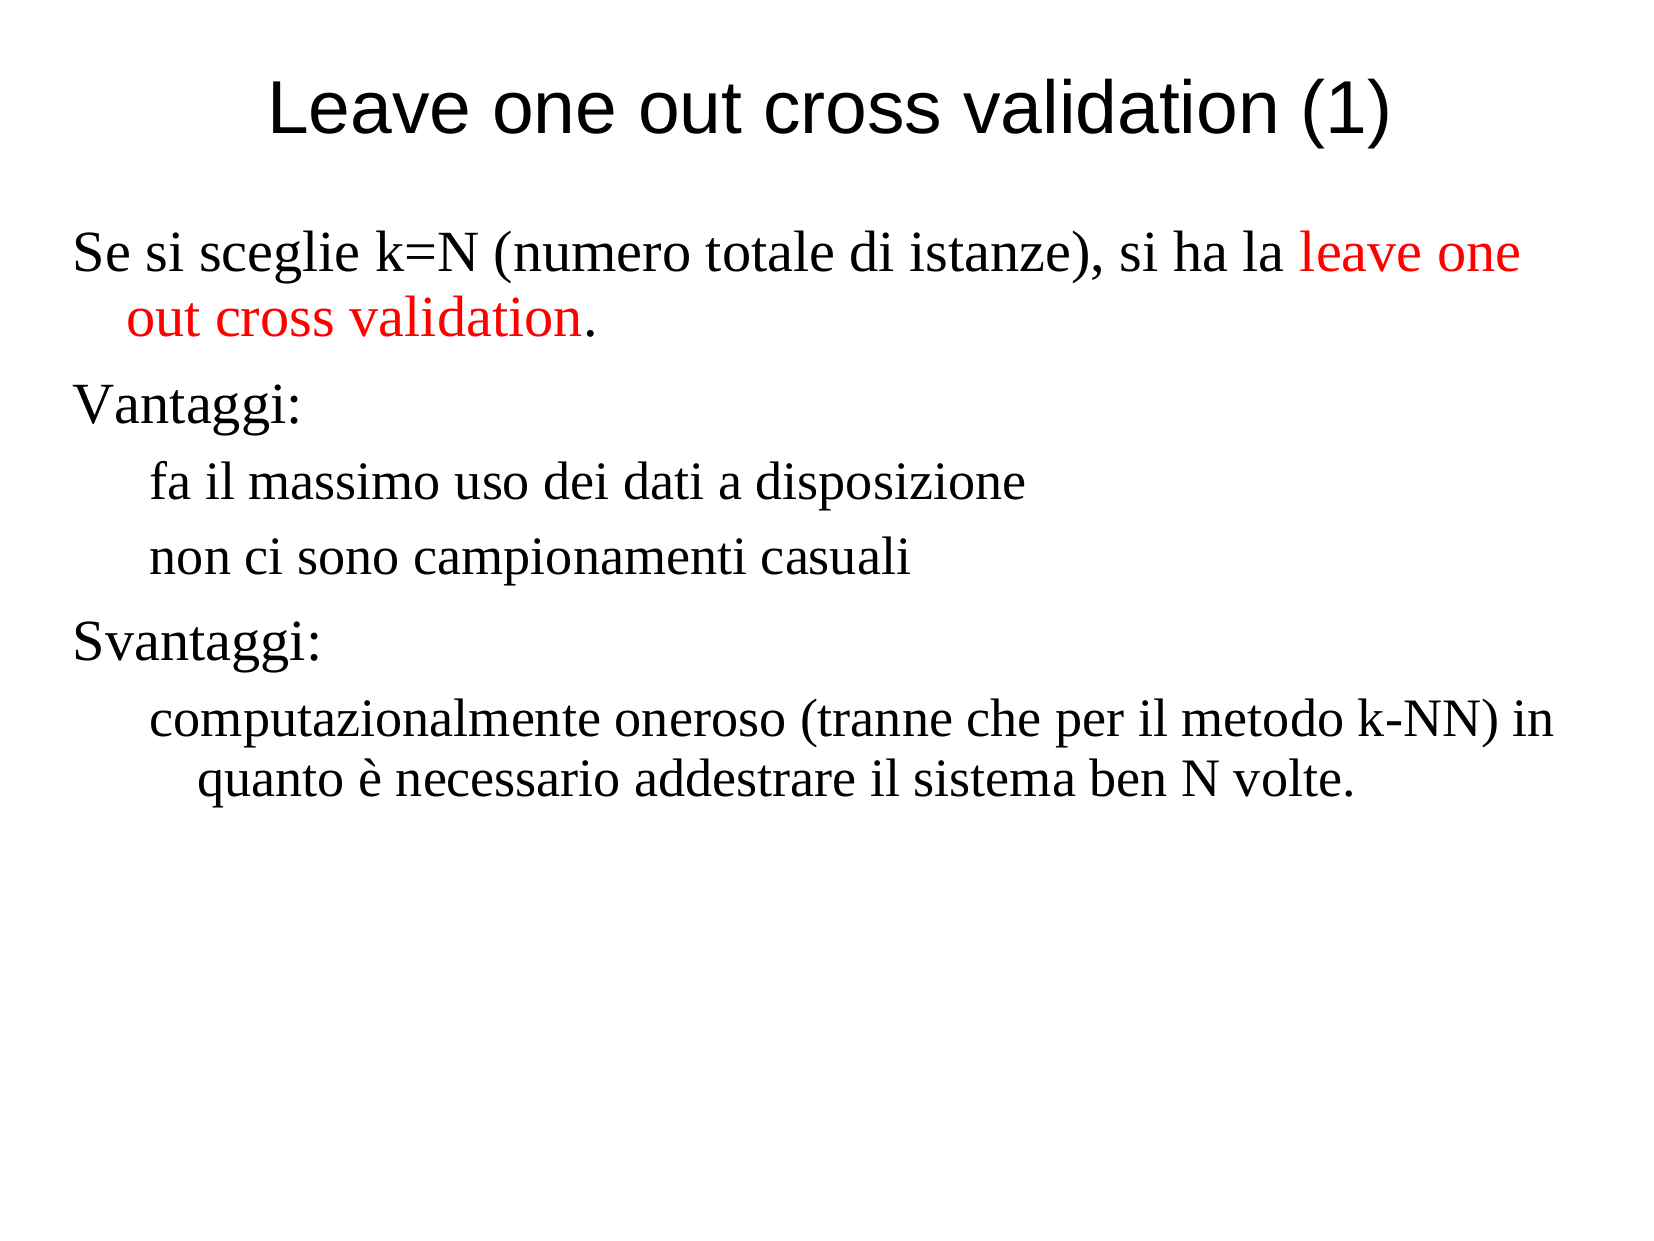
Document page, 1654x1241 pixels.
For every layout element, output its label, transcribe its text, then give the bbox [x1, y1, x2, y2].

list Se si sceglie k=N (numero totale di istanze), si ha la leave one out cross validation. Vantaggi: fa il massimo uso dei dati a disposizione non ci sono campionamenti casuali Svantaggi: computazionalmente oneroso (tranne che per il metodo k-NN) in quanto è necessario addestrare il sistema ben N volte. [55, 219, 1605, 1179]
title Leave one out cross validation (1) [52, 42, 1608, 173]
